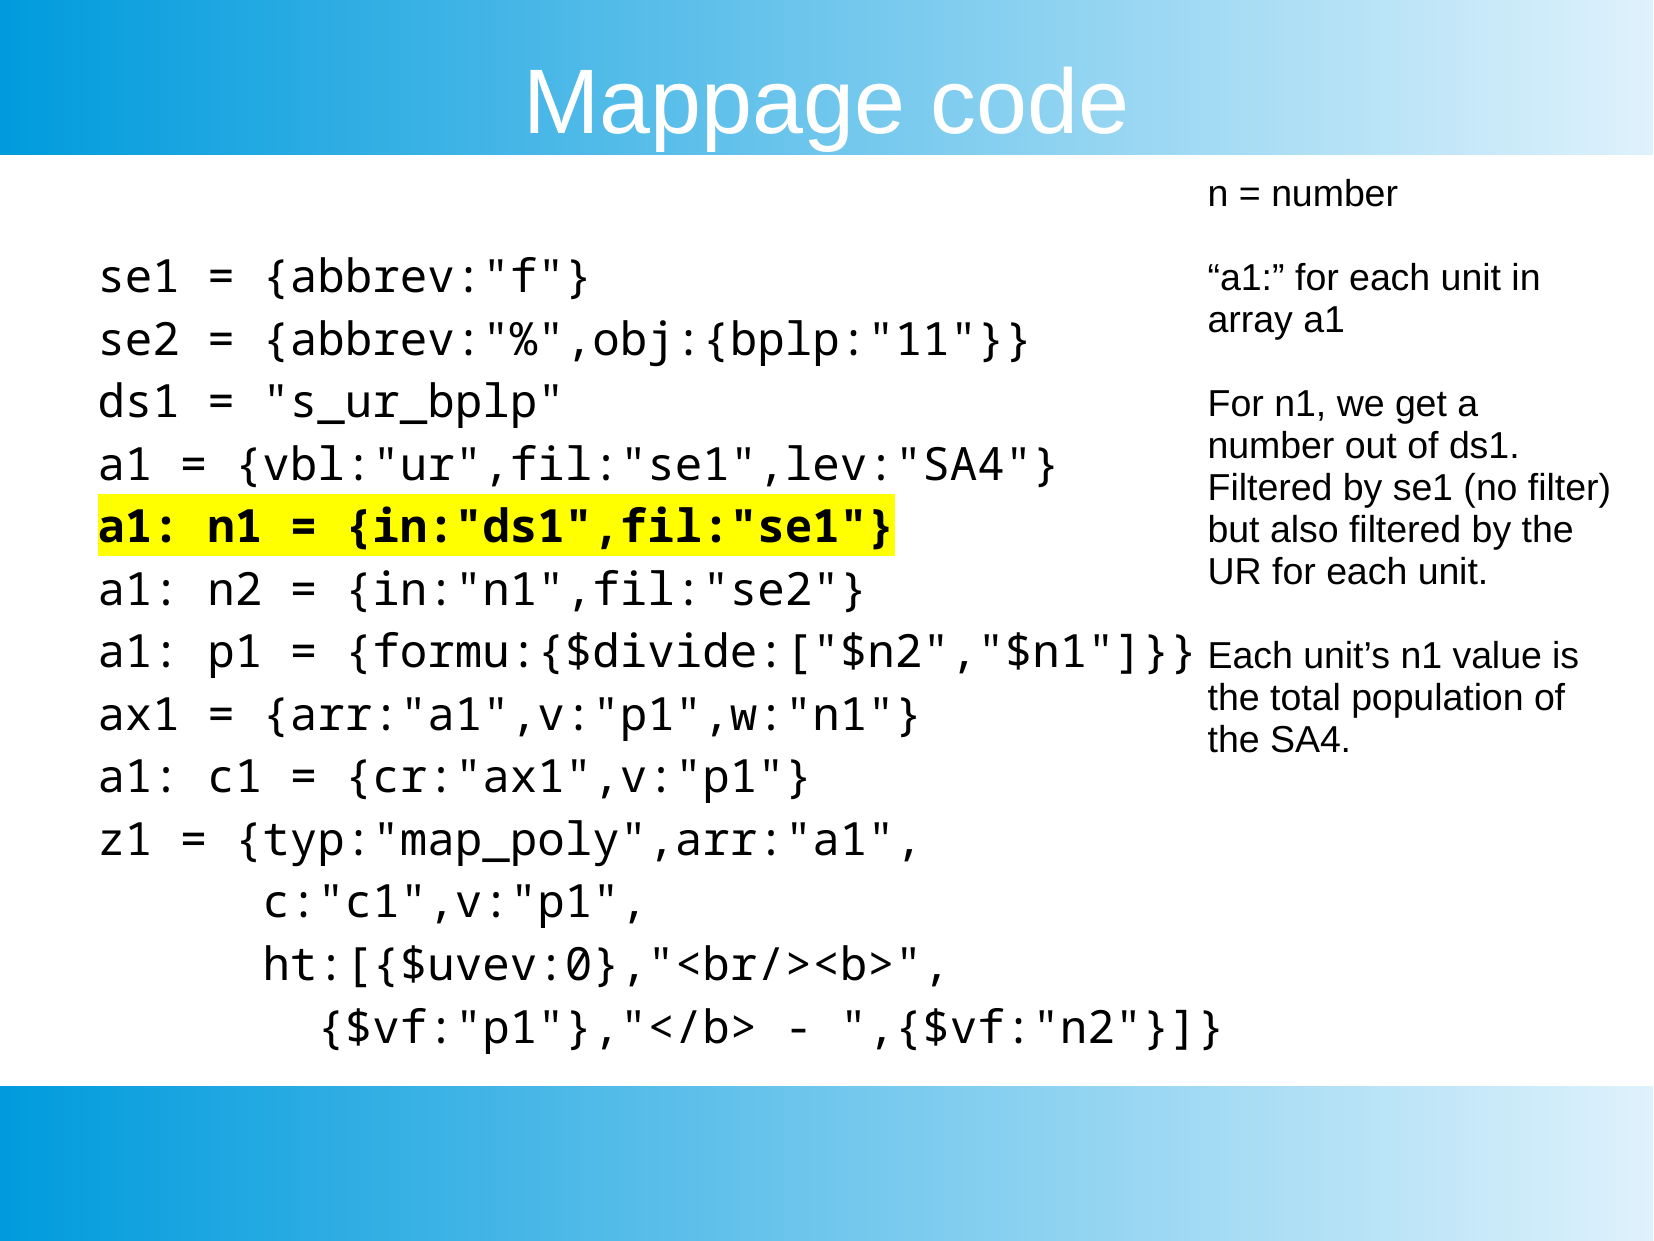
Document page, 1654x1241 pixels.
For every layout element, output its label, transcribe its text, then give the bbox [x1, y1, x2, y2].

title Mappage code [82, 49, 1571, 155]
text_box se1 = {abbrev:"f"} se2 = {abbrev:"%",obj:{bplp:"11"}} ds1 = "s_ur_bplp" a1 = {vbl:"ur",fil:"se1",lev:"SA4"} a1: n1 = {in:"ds1",fil:"se1"} a1: n2 = {in:"n1",fil:"se2"} a1: p1 = {formu:{$divide:["$n2","$n1"]}} ax1 = {arr:"a1",v:"p1",w:"n1"} a1: c1 = {cr:"ax1",v:"p1"} z1 = {typ:"map_poly",arr:"a1", c:"c1",v:"p1", ht:[{$uvev:0},"<br/><b>", {$vf:"p1"},"</b> - ",{$vf:"n2"}]} [82, 236, 1241, 969]
text_box n = number “a1:” for each unit in array a1 For n1, we get a number out of ds1. Filtered by se1 (no filter) but also filtered by the UR for each unit. Each unit’s n1 value is the total population of the SA4. [1192, 165, 1630, 769]
